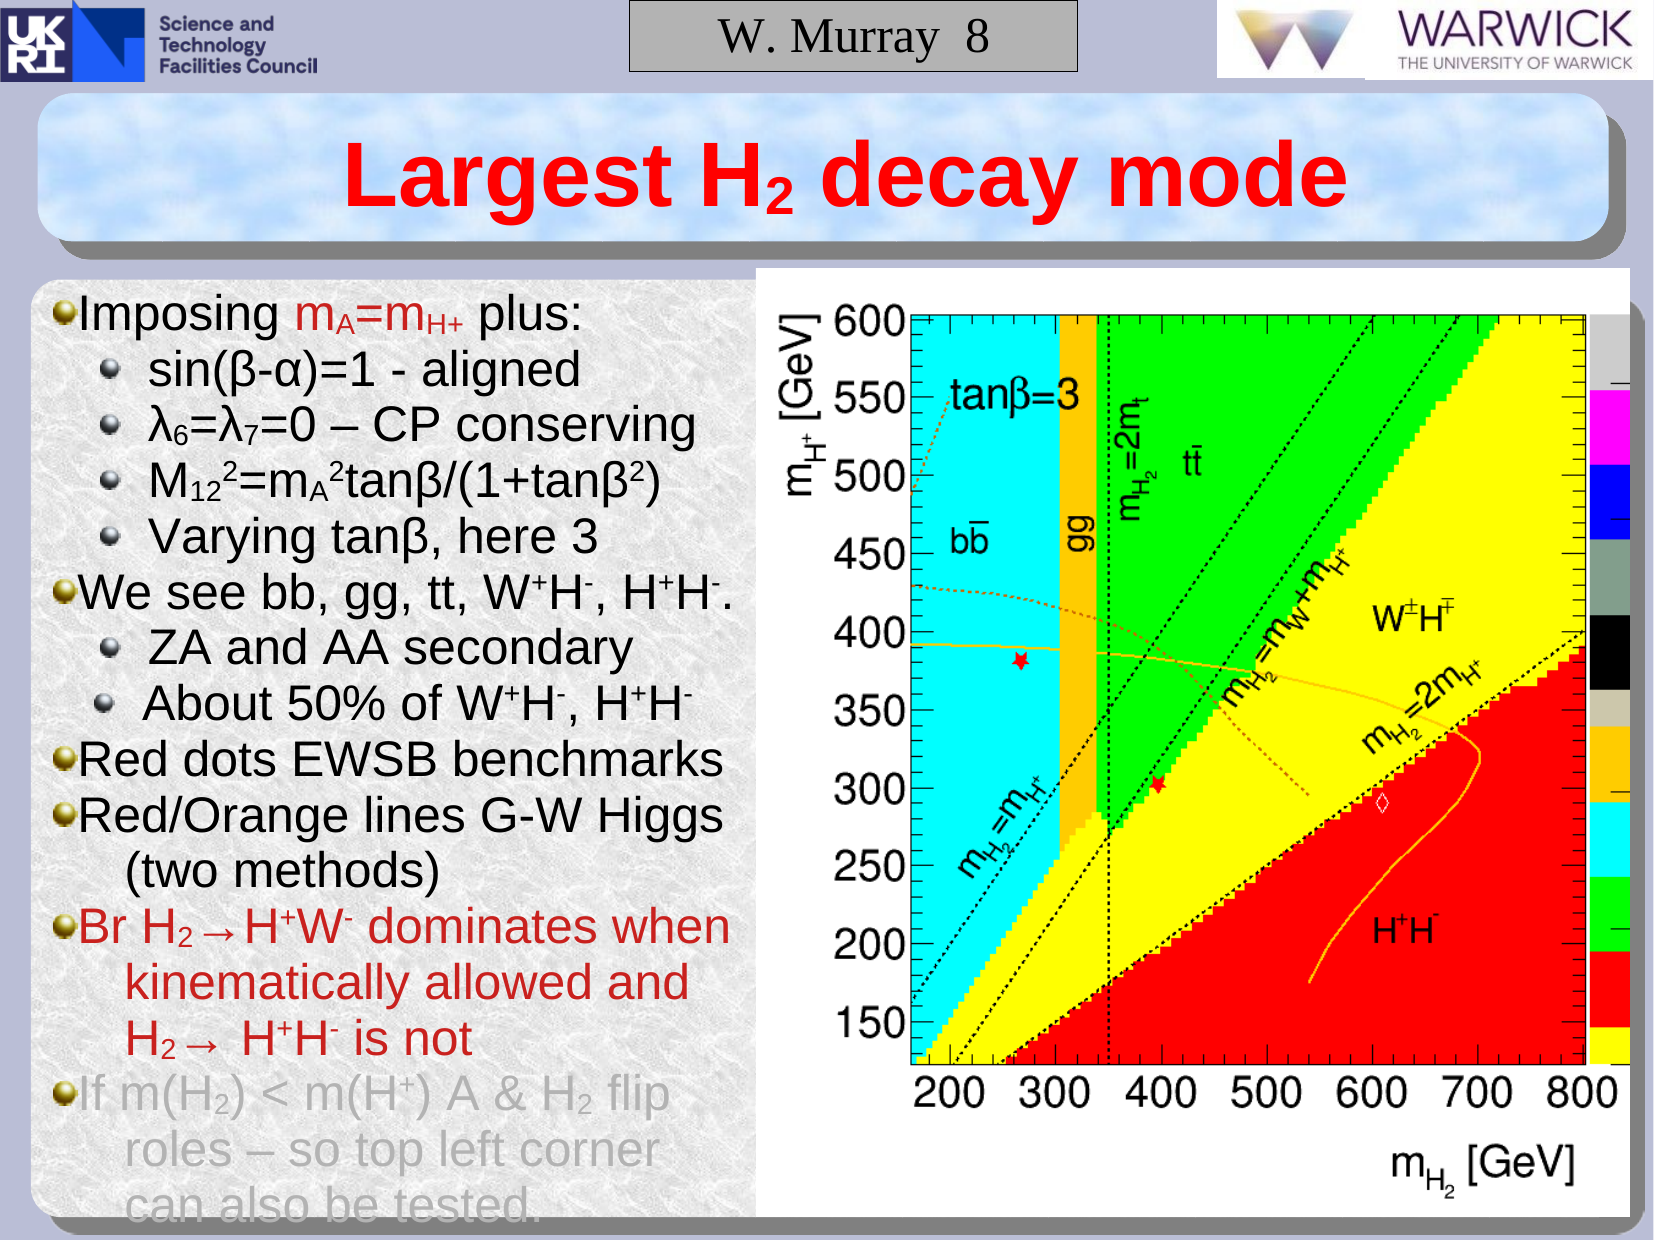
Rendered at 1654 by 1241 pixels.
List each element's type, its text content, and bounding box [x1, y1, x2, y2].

title Largest H2 decay mode [90, 101, 1584, 249]
picture [30, 268, 1630, 1218]
picture [37, 93, 1609, 242]
picture [0, 0, 317, 82]
picture [1217, 0, 1654, 80]
list Imposing mA=mH+ plus: sin(β-α)=1 - aligned λ6=λ7=0 – CP conserving M122=mA2tanβ/(1+tanβ2) Varying tanβ, here 3 We see bb, gg, tt, W+H-, H+H-. ZA and AA secondary About 50% of W+H-, H+H- Red dots EWSB benchmarks Red/Orange lines G-W Higgs (two methods) Br H2→H+W- dominates when kinematically allowed and H2→ H+H- is not If m(H2) < m(H+) A & H2 flip roles – so top left corner can also be tested. [53, 285, 745, 1233]
